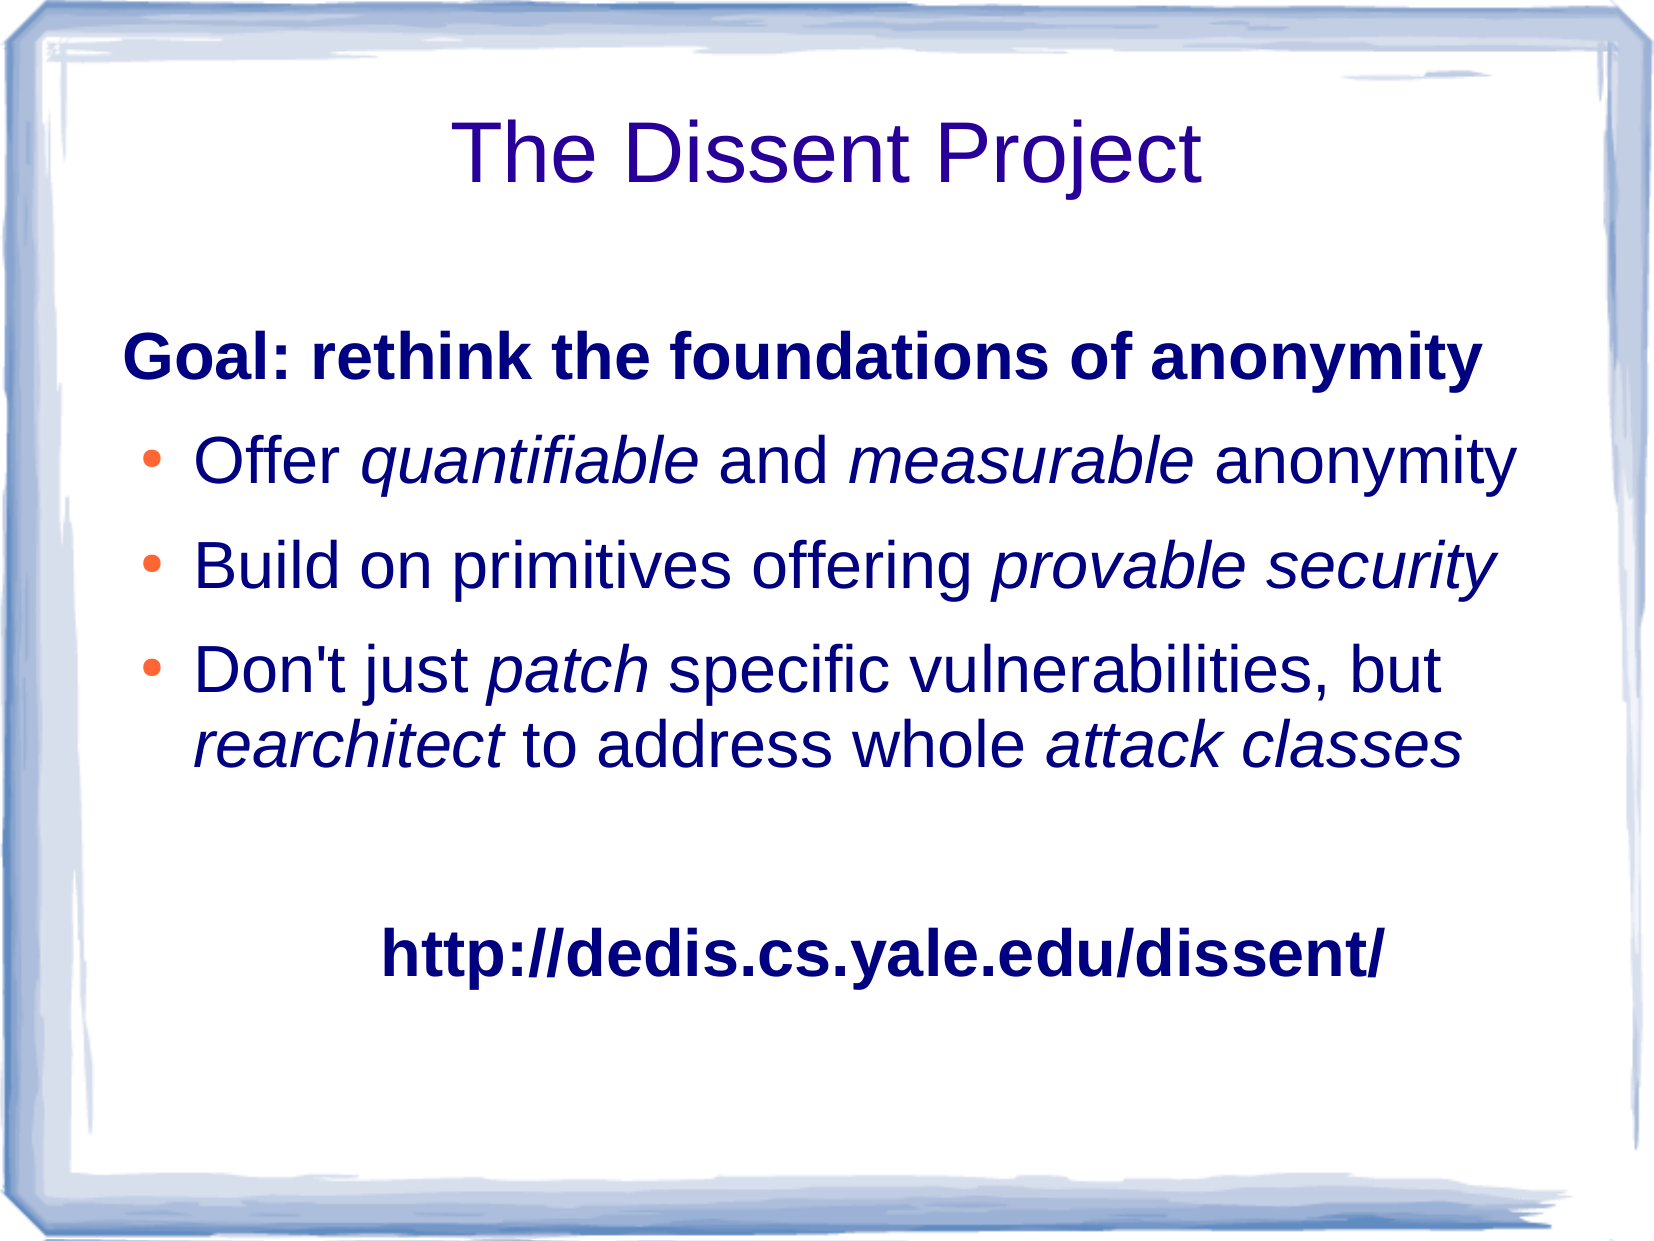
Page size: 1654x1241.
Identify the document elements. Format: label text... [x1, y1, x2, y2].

picture [0, 0, 1654, 1241]
list Goal: rethink the foundations of anonymity Offer quantifiable and measurable anonymity Build on primitives offering provable security Don't just patch specific vulnerabilities, but rearchitect to address whole attack classes http://dedis.cs.yale.edu/dissent/ [122, 319, 1576, 1201]
title The Dissent Project [82, 49, 1571, 257]
